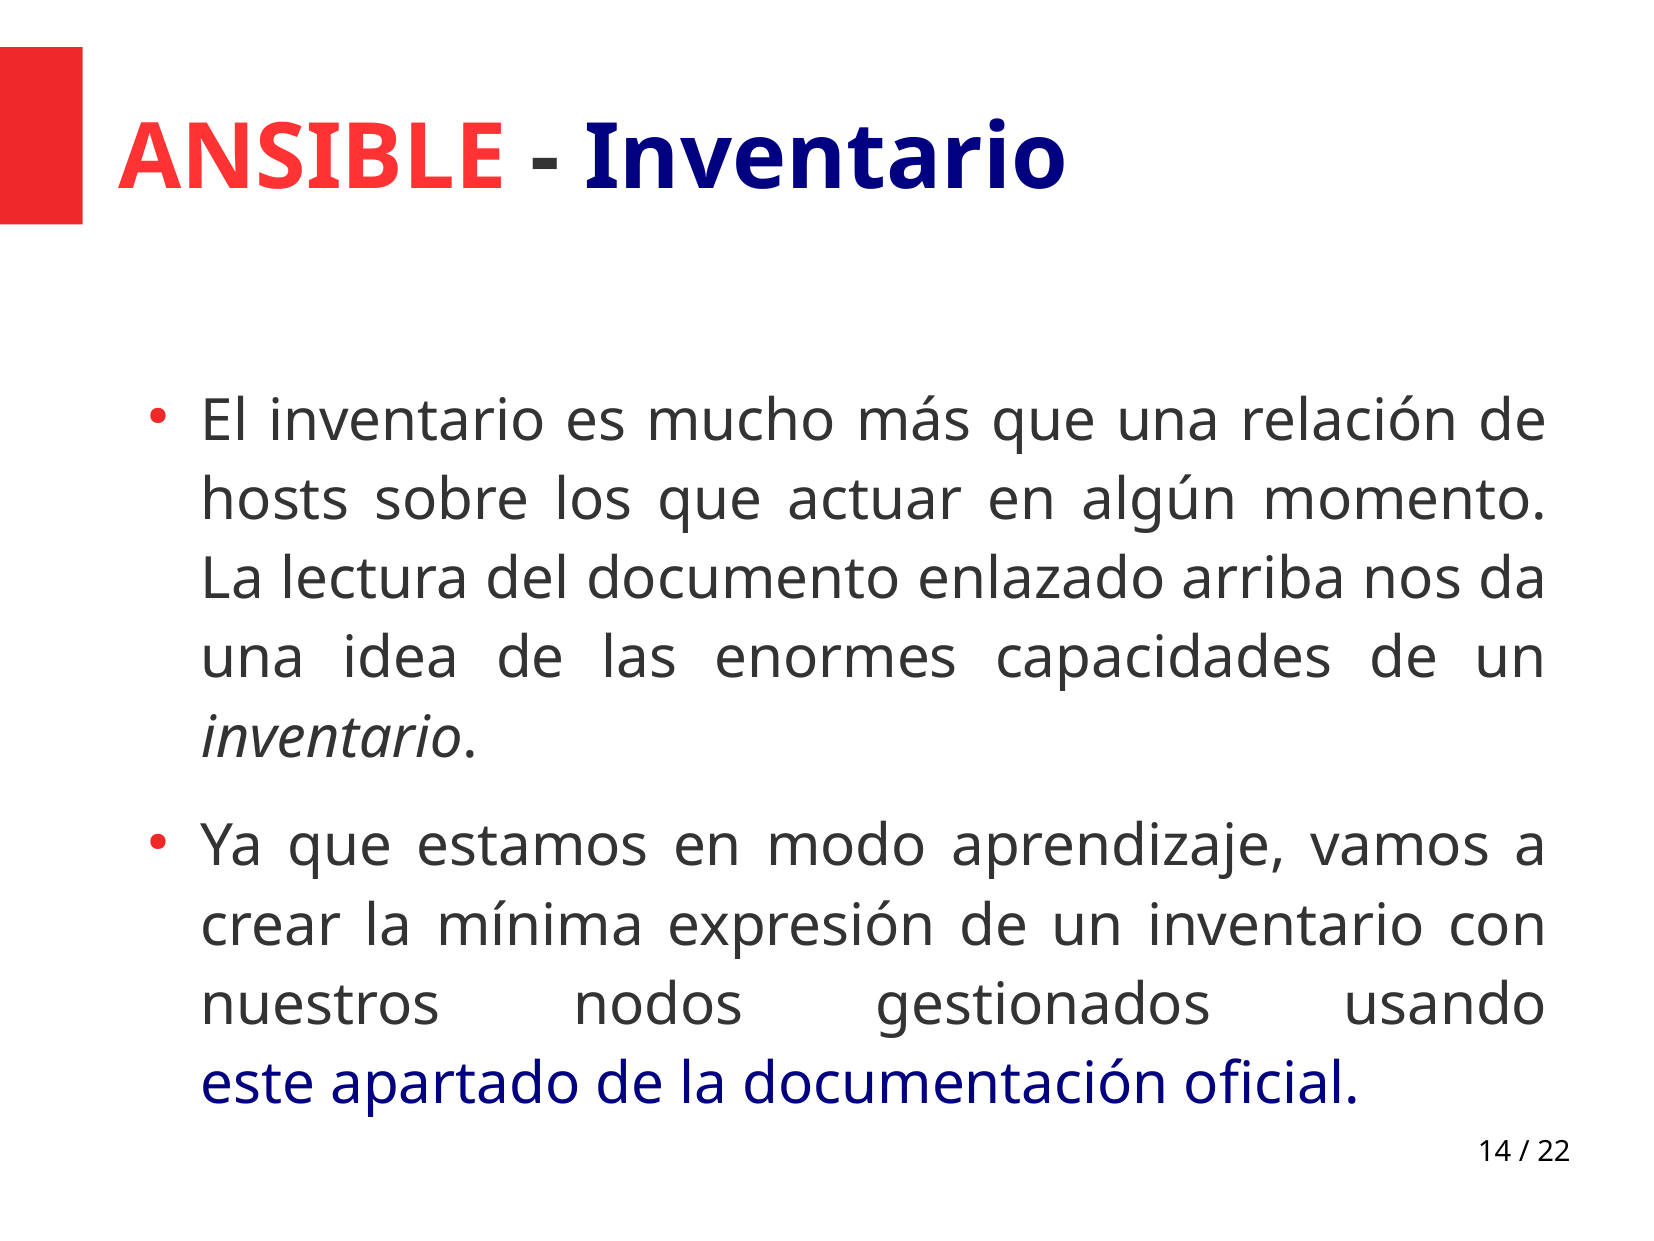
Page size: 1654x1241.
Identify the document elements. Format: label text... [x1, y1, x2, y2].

list El inventario es mucho más que una relación de hosts sobre los que actuar en algún momento. La lectura del documento enlazado arriba nos da una idea de las enormes capacidades de un inventario. Ya que estamos en modo aprendizaje, vamos a crear la mínima expresión de un inventario con nuestros nodos gestionados usando este apartado de la documentación oficial. [129, 377, 1548, 1098]
title ANSIBLE - Inventario [118, 49, 1571, 257]
